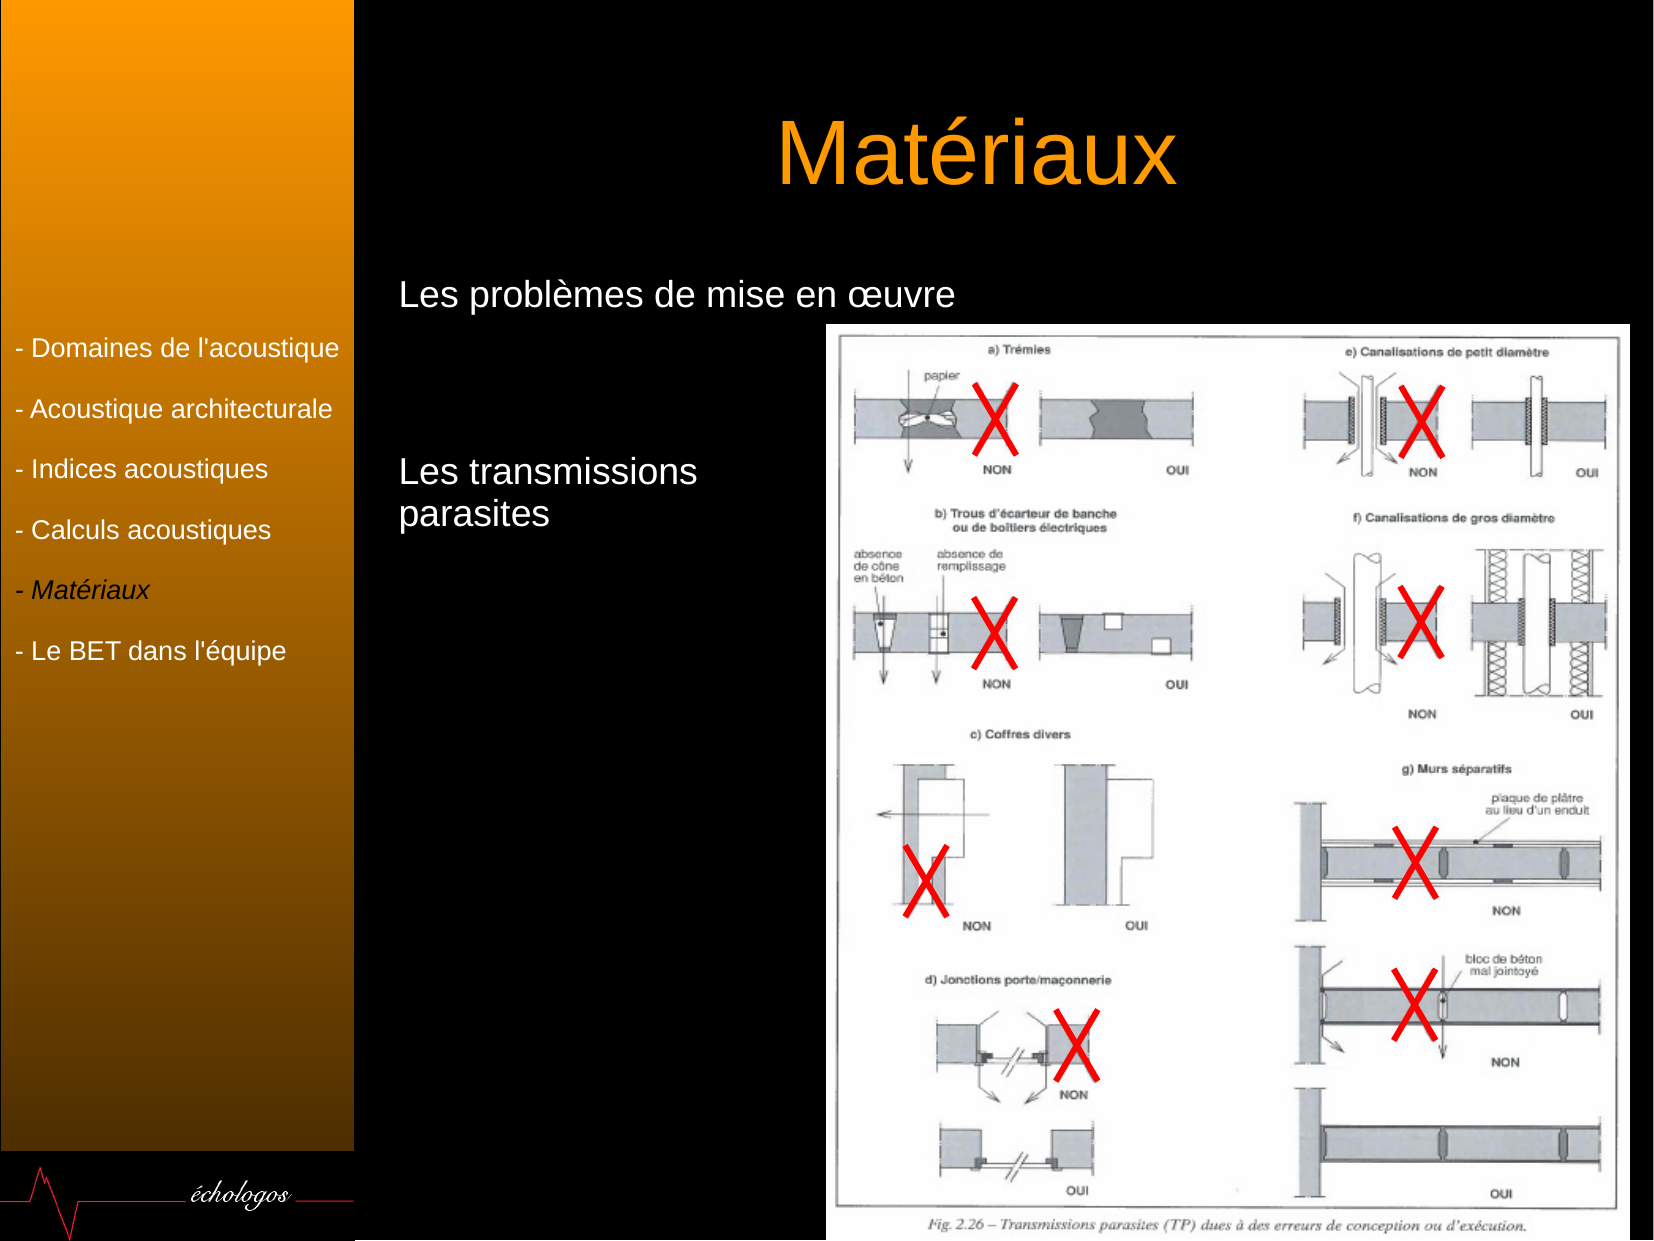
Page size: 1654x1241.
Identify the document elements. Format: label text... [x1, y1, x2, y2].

title Matériaux [383, 56, 1571, 250]
picture [0, 1166, 355, 1241]
picture [826, 324, 1630, 1241]
text_box Les transmissions parasites [383, 442, 739, 680]
text_box - Domaines de l'acoustique - Acoustique architecturale - Indices acoustiques - Calculs acoustiques - Matériaux - Le BET dans l'équipe [0, 325, 355, 755]
text_box Les problèmes de mise en œuvre [383, 265, 982, 323]
